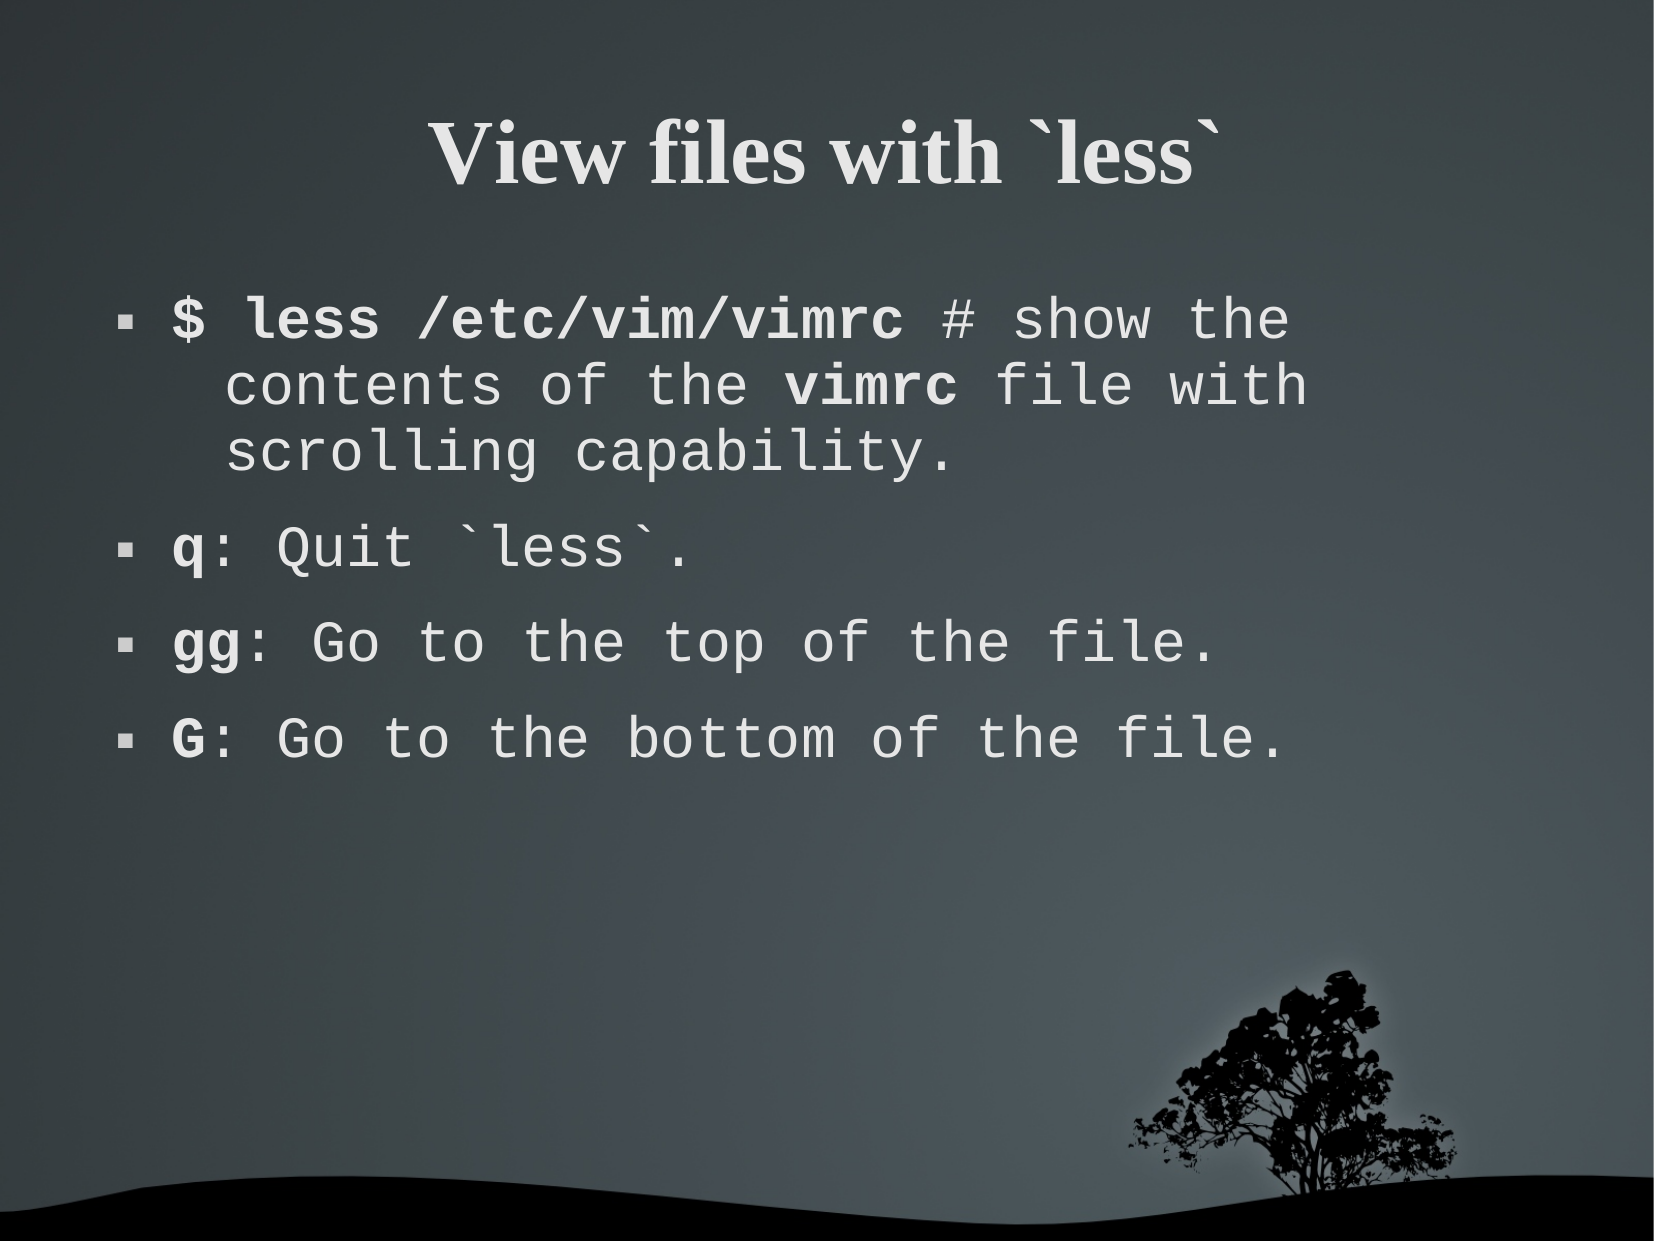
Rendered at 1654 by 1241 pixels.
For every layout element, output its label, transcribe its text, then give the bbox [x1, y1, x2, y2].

picture [0, 0, 1654, 1241]
title View files with `less` [82, 33, 1571, 273]
list $ less /etc/vim/vimrc # show the contents of the vimrc file with scrolling capability. q: Quit `less`. gg: Go to the top of the file. G: Go to the bottom of the file. [82, 290, 1571, 1186]
